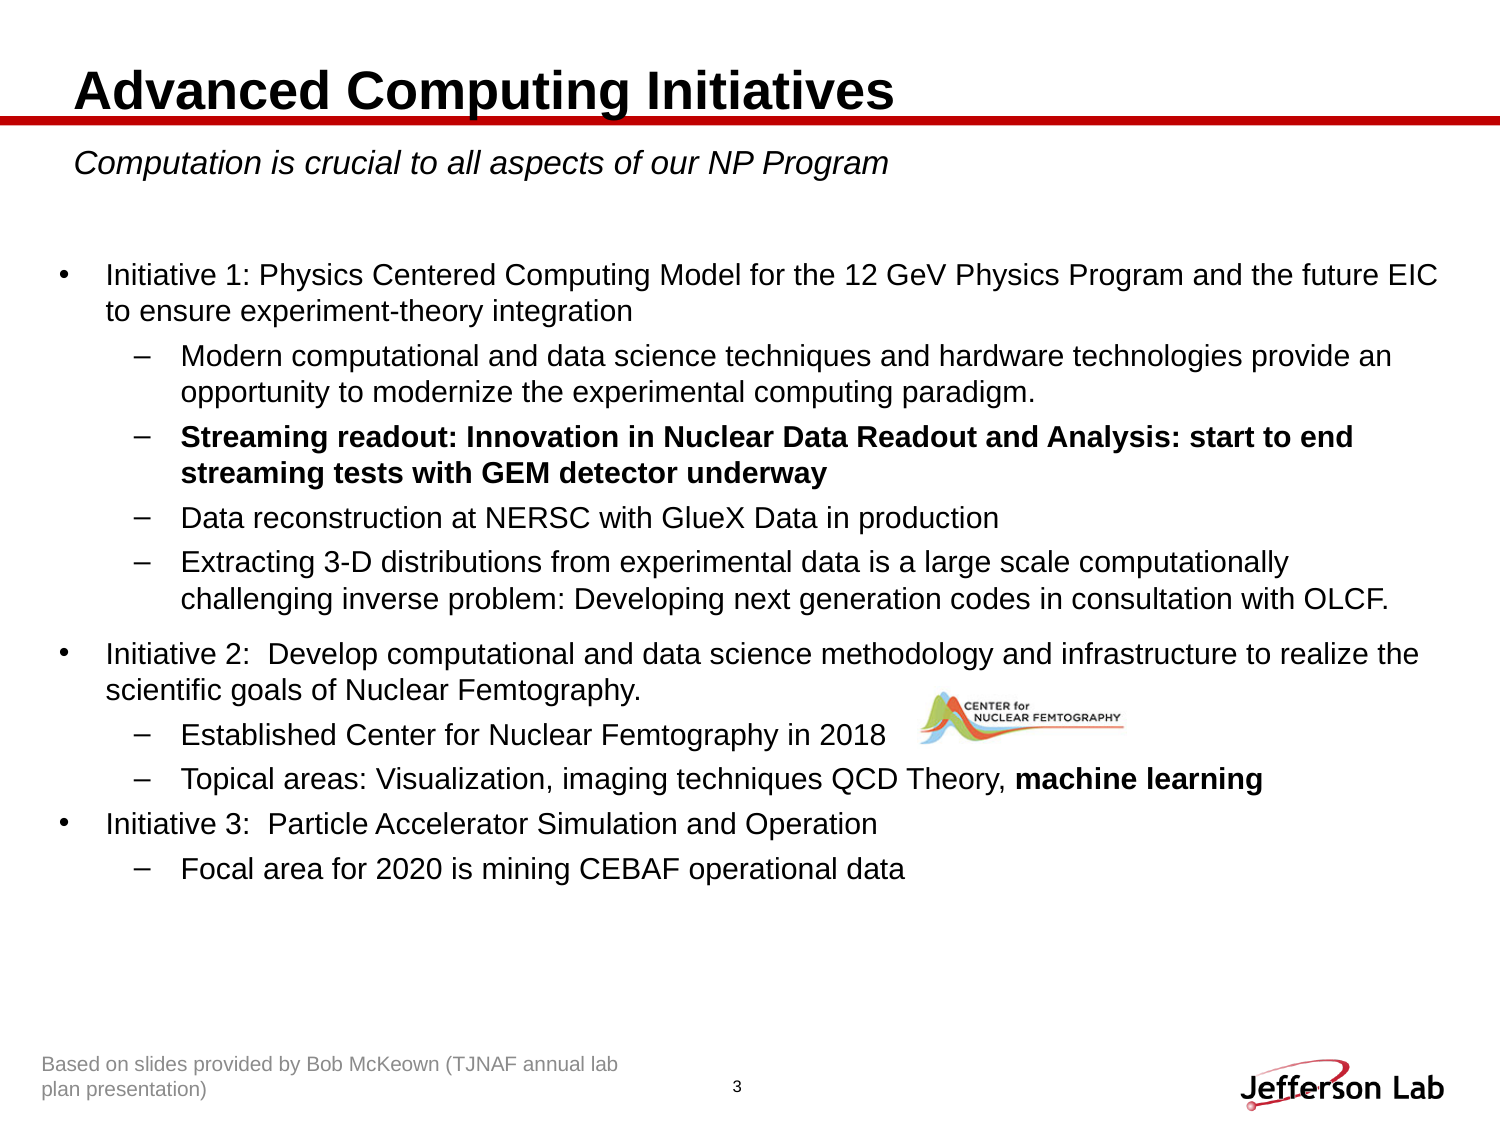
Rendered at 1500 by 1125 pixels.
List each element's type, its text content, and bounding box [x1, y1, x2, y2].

title Advanced Computing Initiatives [58, 48, 1448, 129]
text_box Computation is crucial to all aspects of our NP Program [58, 133, 1457, 189]
picture [1238, 1051, 1457, 1122]
picture [917, 686, 1127, 750]
slide_number 6 [693, 1060, 782, 1111]
text_box Initiative 1: Physics Centered Computing Model for the 12 GeV Physics Program and the future EIC to ensure experiment-theory integration Modern computational and data science techniques and hardware technologies provide an opportunity to modernize the experimental computing paradigm. Streaming readout: Innovation in Nuclear Data Readout and Analysis: start to end streaming tests with GEM detector underway Data reconstruction at NERSC with GlueX Data in production Extracting 3-D distributions from experimental data is a large scale computationally challenging inverse problem: Developing next generation codes in consultation with OLCF. Initiative 2: Develop computational and data science methodology and infrastructure to realize the scientific goals of Nuclear Femtography. Established Center for Nuclear Femtography in 2018 Topical areas: Visualization, imaging techniques QCD Theory, machine learning Initiative 3: Particle Accelerator Simulation and Operation Focal area for 2020 is mining CEBAF operational data [43, 248, 1463, 893]
text_box Based on slides provided by Bob McKeown (TJNAF annual lab plan presentation) [26, 1040, 636, 1112]
